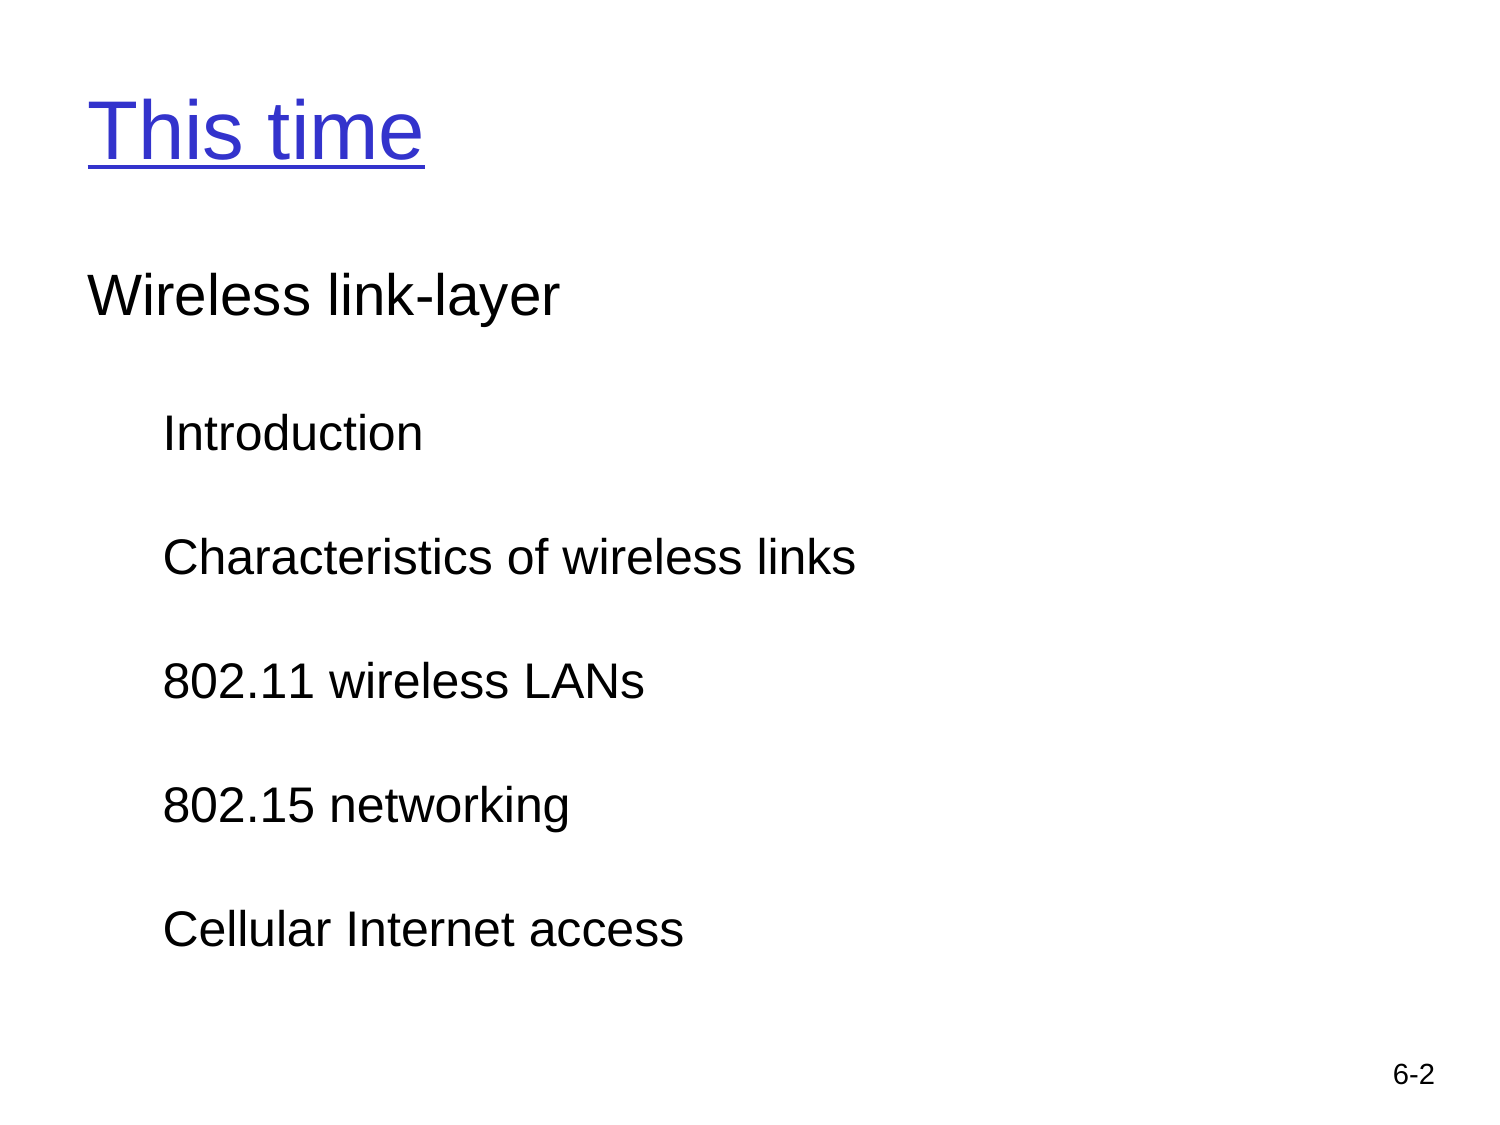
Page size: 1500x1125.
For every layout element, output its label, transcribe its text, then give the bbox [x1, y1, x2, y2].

title This time [87, 23, 1363, 239]
list Wireless link-layer Introduction Characteristics of wireless links 802.11 wireless LANs 802.15 networking Cellular Internet access [87, 262, 1363, 1026]
